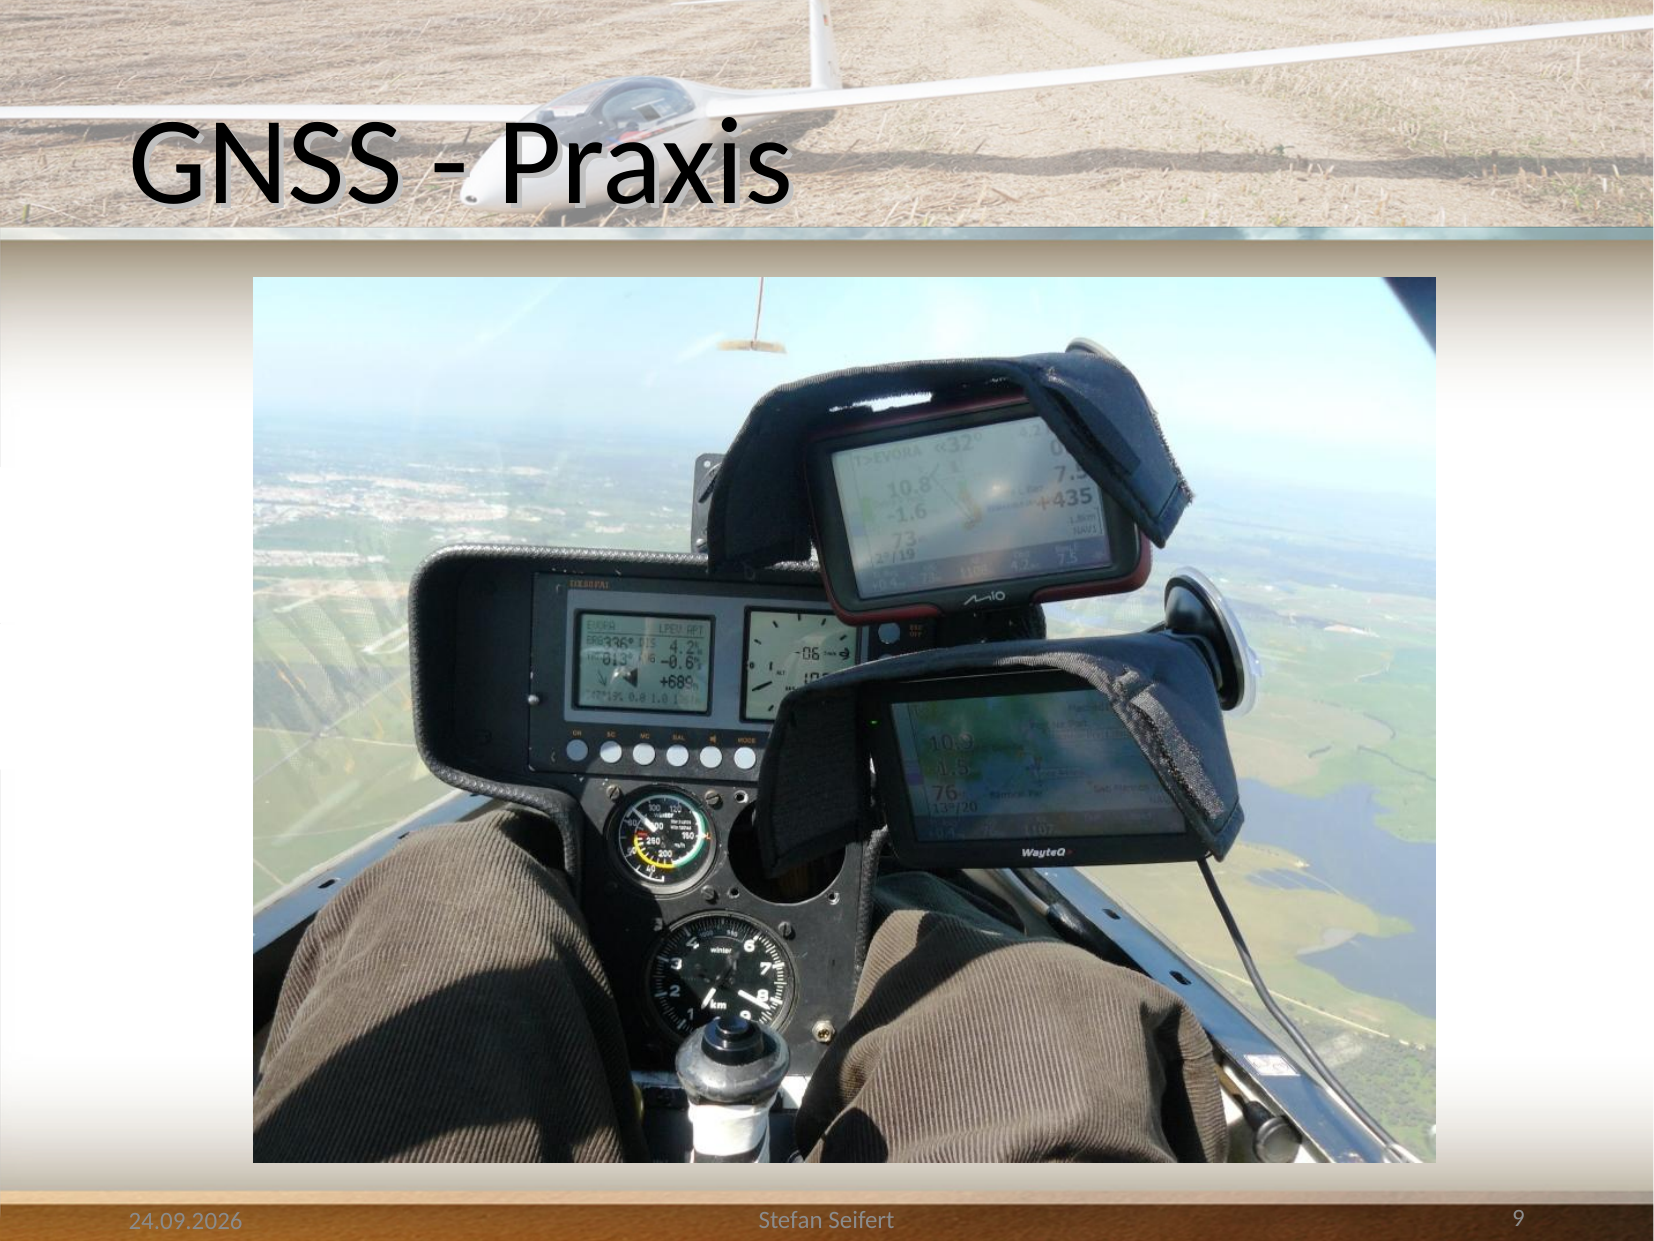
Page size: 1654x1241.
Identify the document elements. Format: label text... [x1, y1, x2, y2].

slide_number <number> [1167, 1192, 1540, 1241]
title GNSS - Praxis [113, 33, 1540, 273]
slide_number 26.02.2015 [113, 1192, 486, 1241]
picture [0, 0, 1654, 1241]
footer Stefan Seifert [547, 1192, 1106, 1241]
